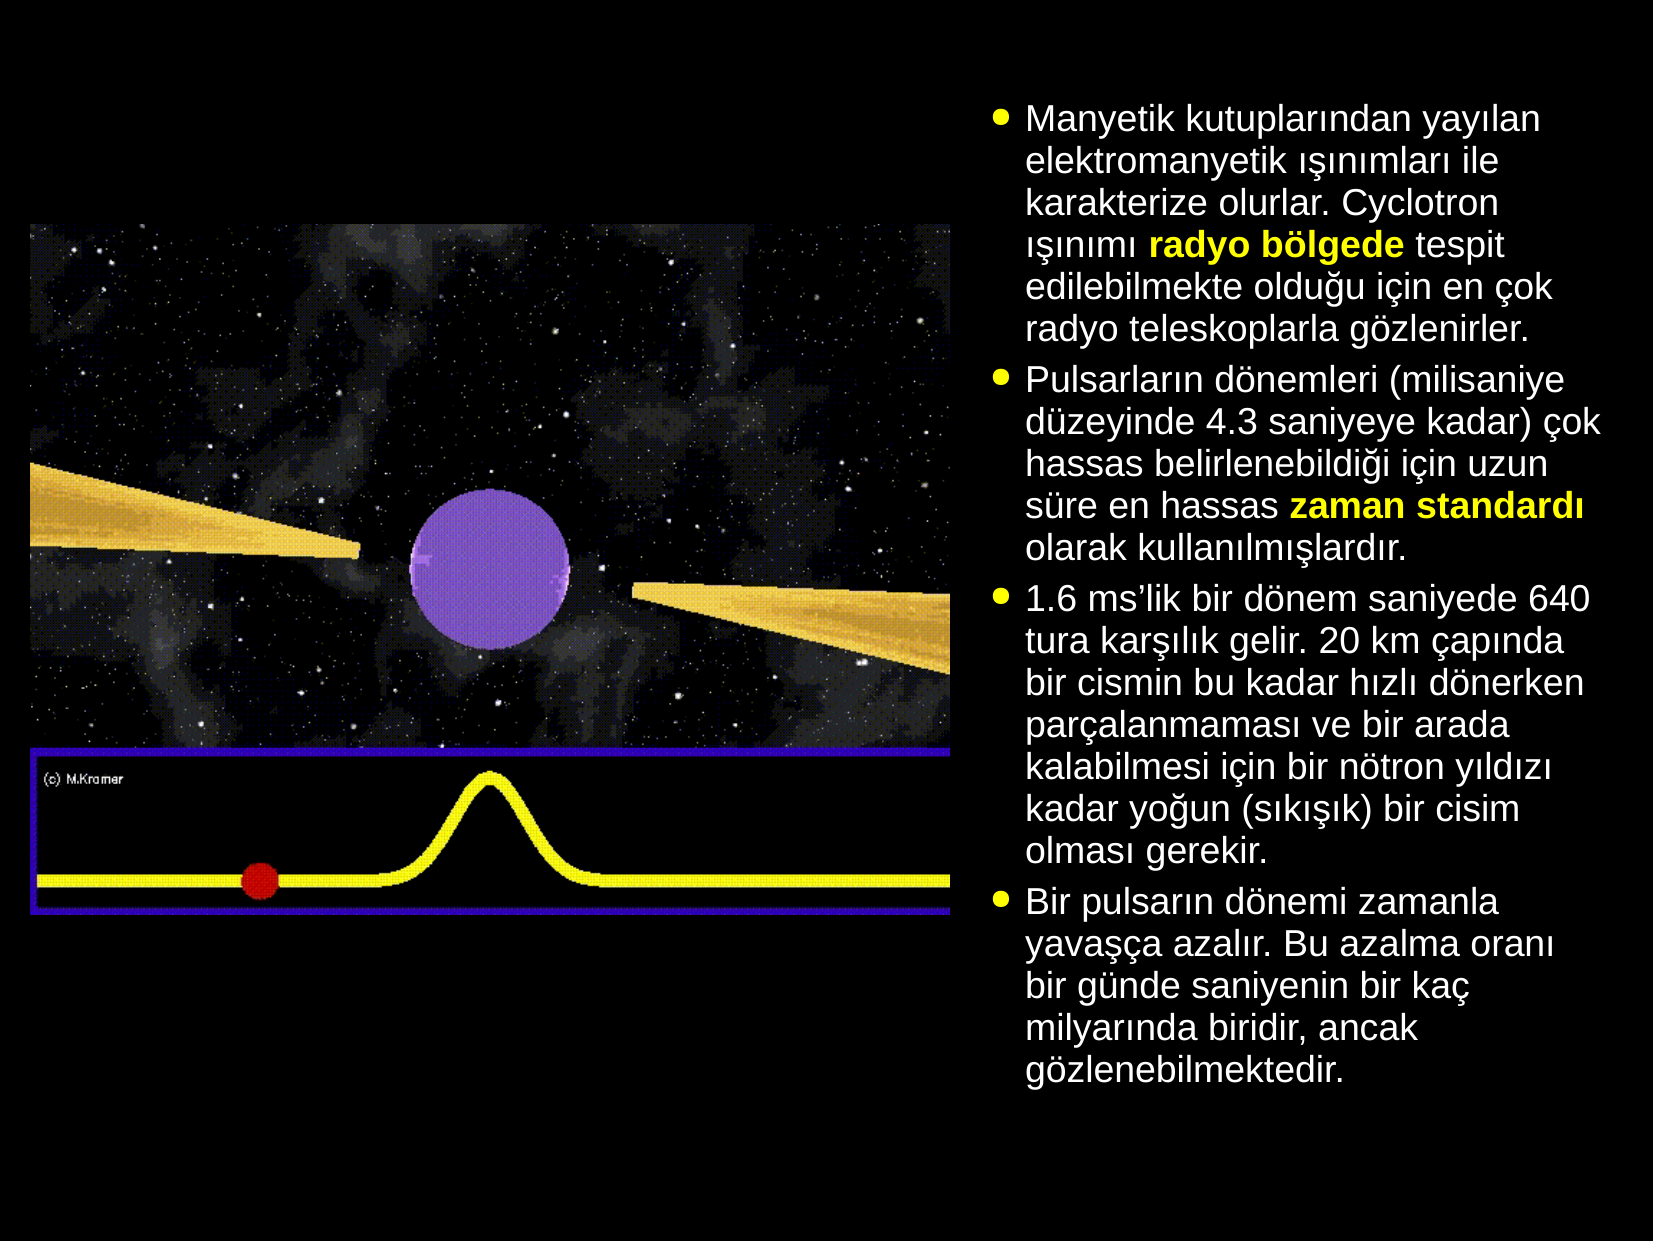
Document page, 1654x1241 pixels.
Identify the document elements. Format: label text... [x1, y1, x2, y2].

text_box Manyetik kutuplarından yayılan elektromanyetik ışınımları ile karakterize olurlar. Cyclotron ışınımı radyo bölgede tespit edilebilmekte olduğu için en çok radyo teleskoplarla gözlenirler. Pulsarların dönemleri (milisaniye düzeyinde 4.3 saniyeye kadar) çok hassas belirlenebildiği için uzun süre en hassas zaman standardı olarak kullanılmışlardır. 1.6 ms’lik bir dönem saniyede 640 tura karşılık gelir. 20 km çapında bir cismin bu kadar hızlı dönerken parçalanmaması ve bir arada kalabilmesi için bir nötron yıldızı kadar yoğun (sıkışık) bir cisim olması gerekir. Bir pulsarın dönemi zamanla yavaşça azalır. Bu azalma oranı bir günde saniyenin bir kaç milyarında biridir, ancak gözlenebilmektedir. [975, 90, 1621, 1201]
picture [30, 224, 950, 915]
